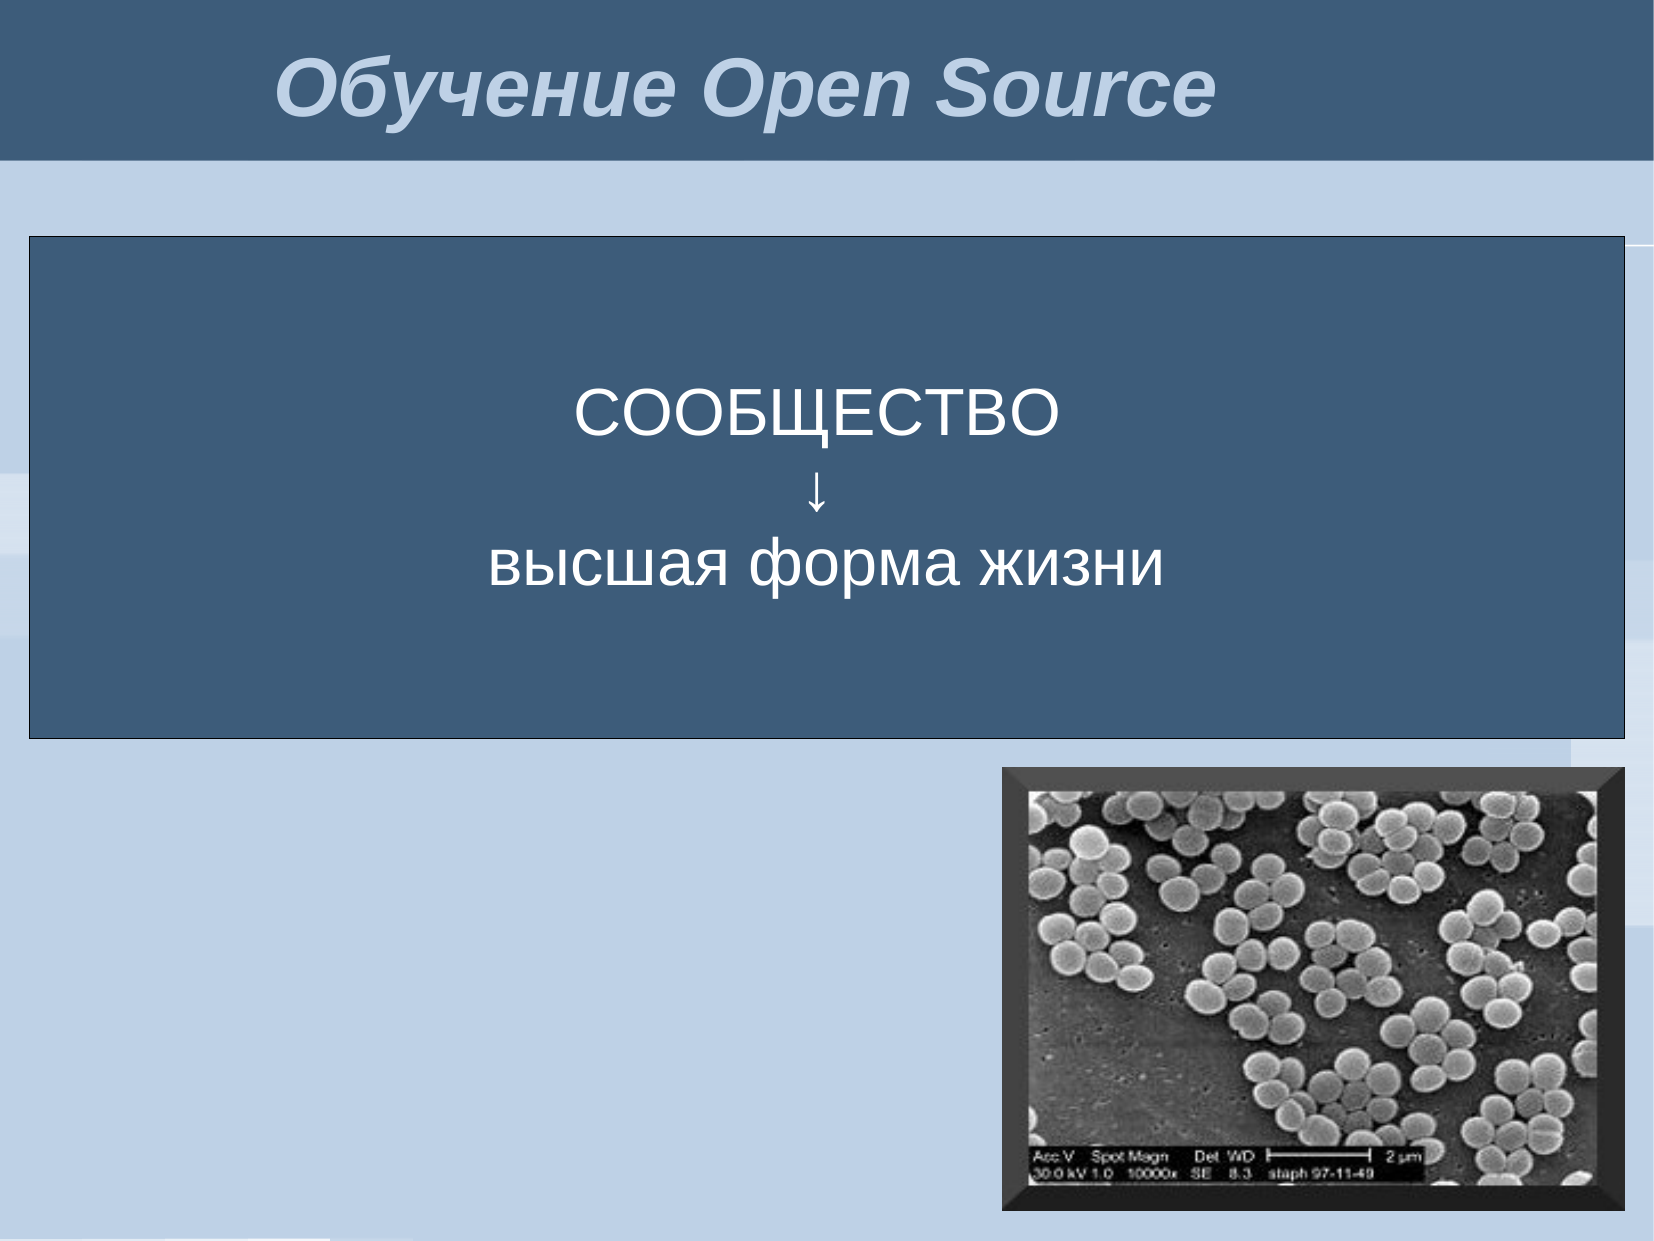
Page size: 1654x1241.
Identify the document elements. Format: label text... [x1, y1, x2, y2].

text_box СООБЩЕСТВО ↓ высшая форма жизни [29, 236, 1625, 739]
title Обучение Open Source [83, 24, 1409, 151]
picture [0, 0, 1654, 1241]
subtitle [56, 739, 1447, 1048]
